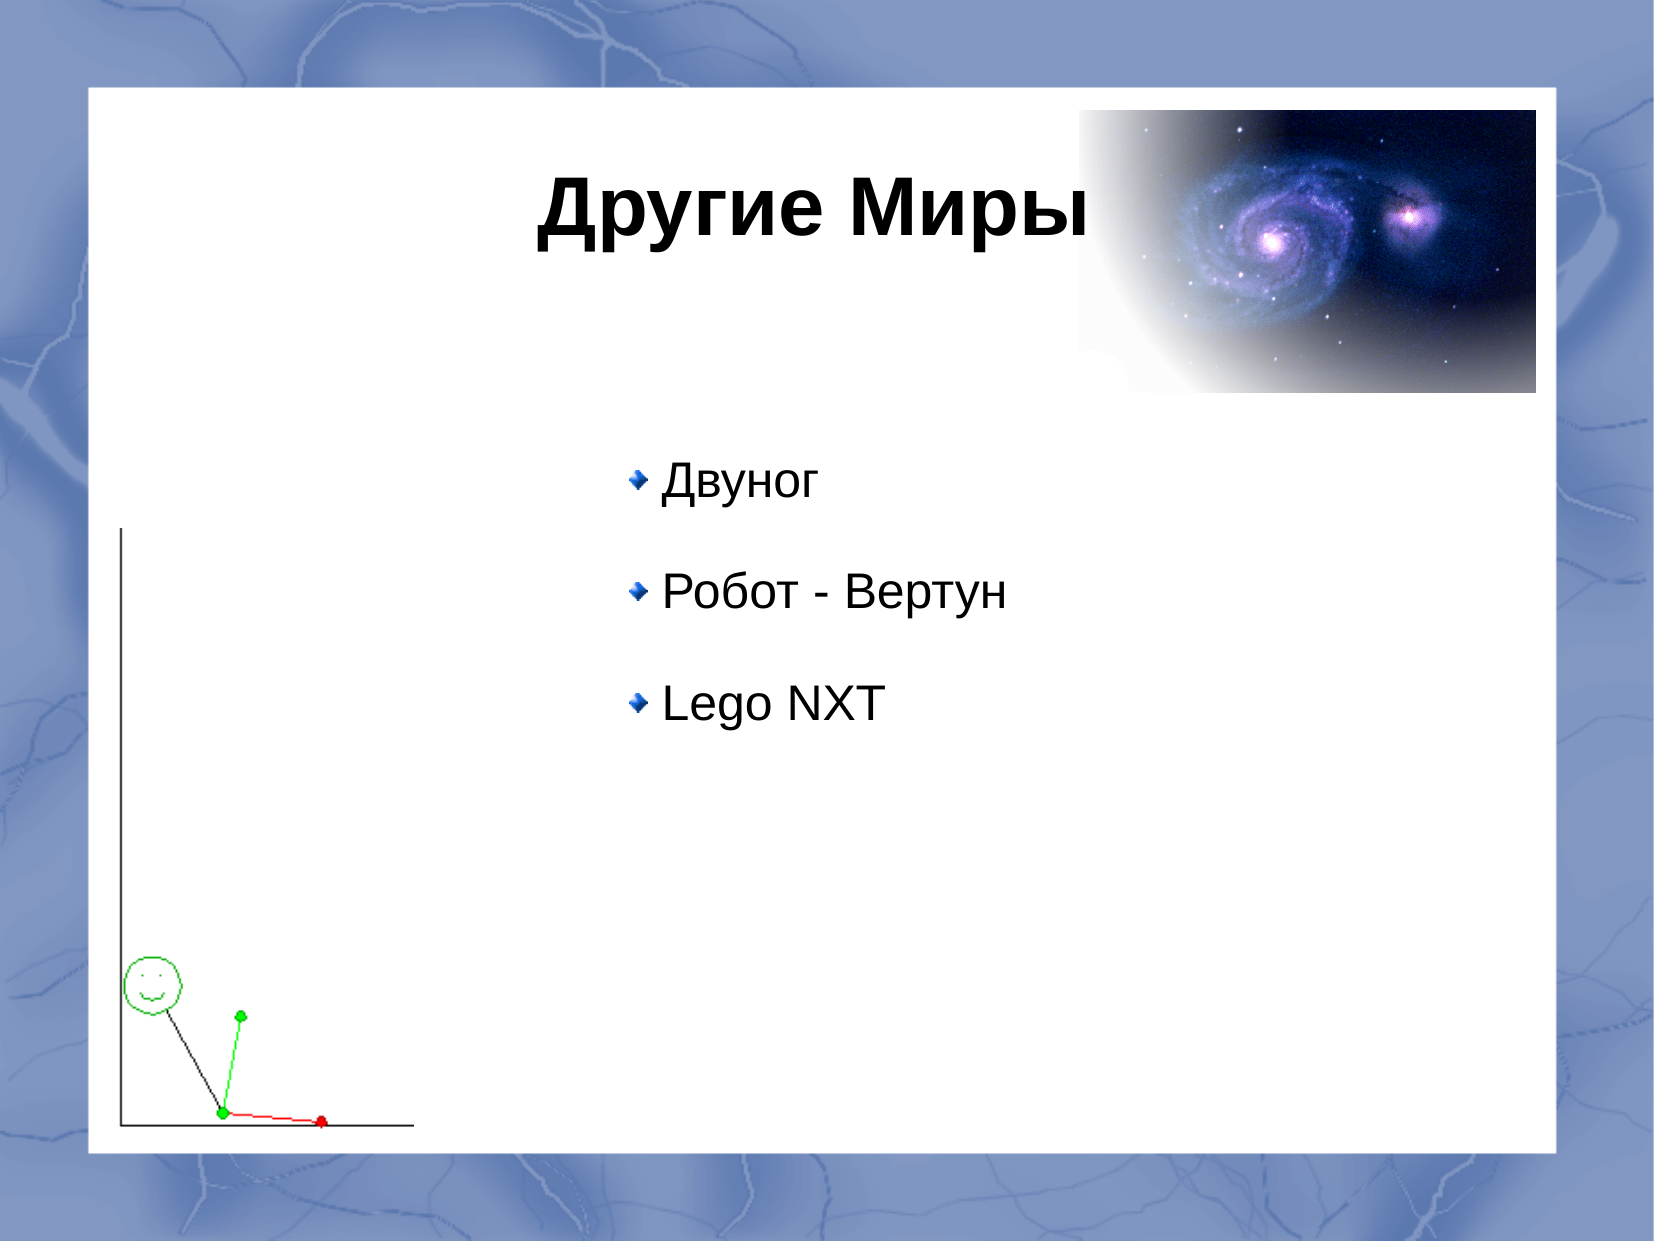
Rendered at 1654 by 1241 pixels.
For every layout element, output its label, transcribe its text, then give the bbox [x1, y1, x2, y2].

picture [0, 0, 1654, 1241]
text_box Другие Миры [523, 152, 1122, 301]
text_box Двуног Робот - Вертун Lego NXT [614, 444, 1023, 768]
